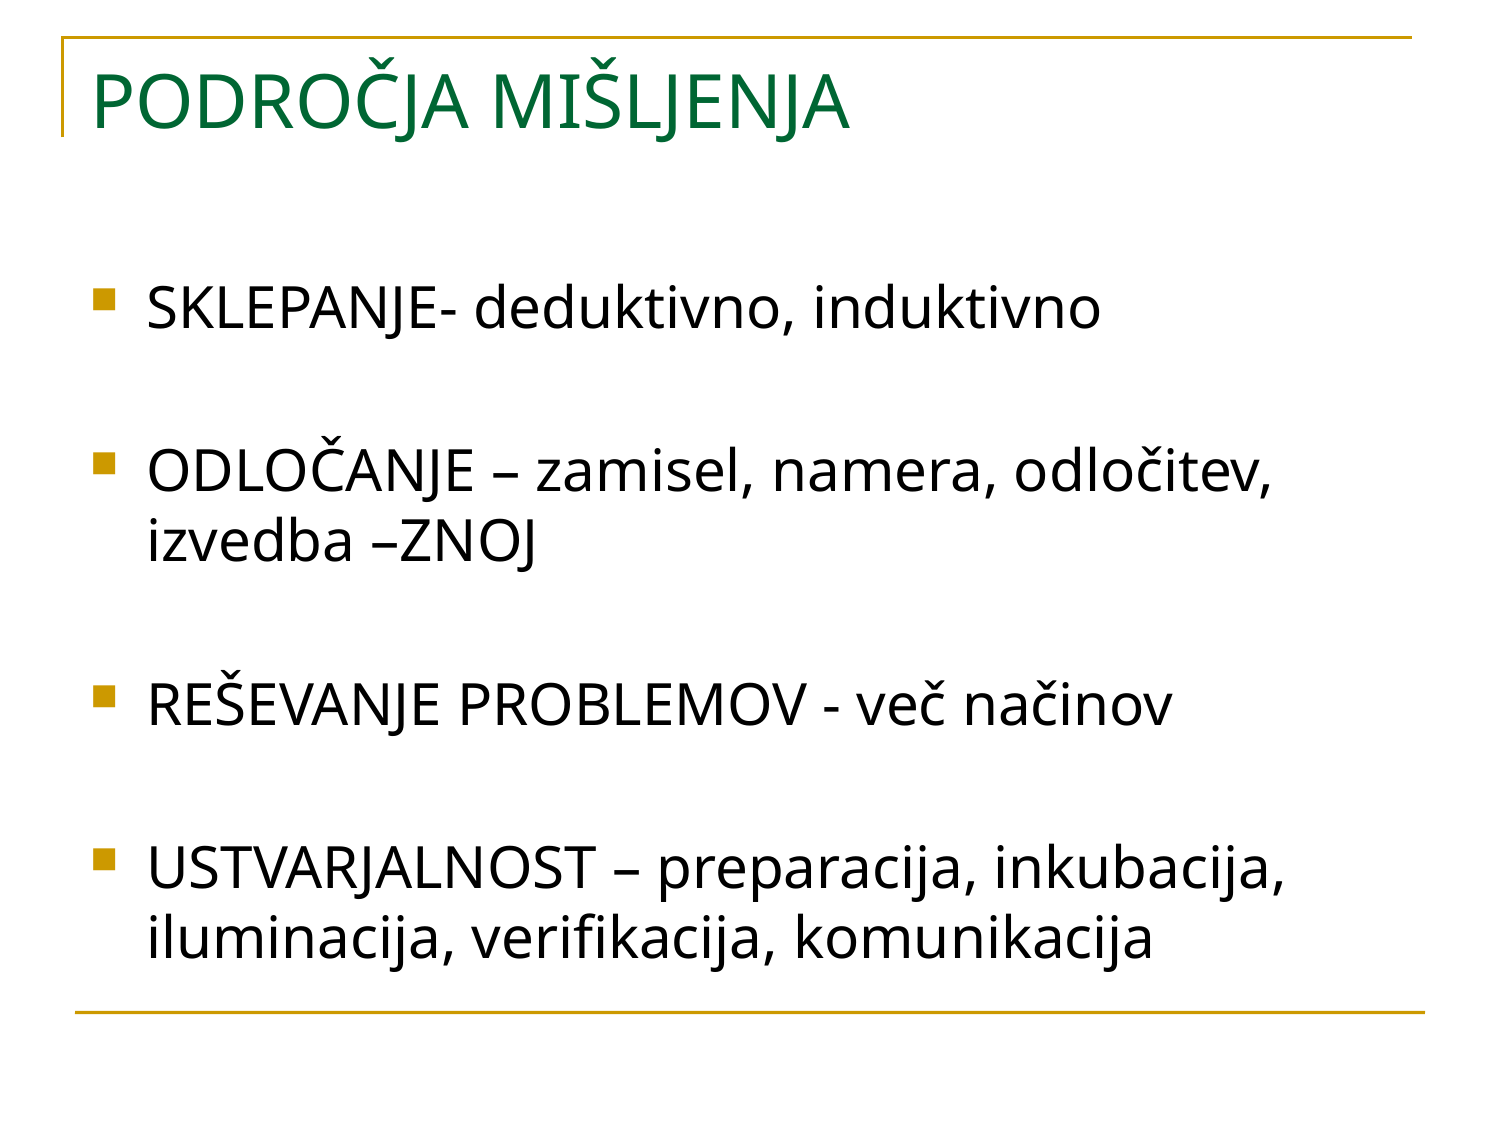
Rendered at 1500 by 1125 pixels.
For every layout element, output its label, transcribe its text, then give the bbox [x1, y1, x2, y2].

list SKLEPANJE- deduktivno, induktivno ODLOČANJE – zamisel, namera, odločitev, izvedba –ZNOJ REŠEVANJE PROBLEMOV - več načinov USTVARJALNOST – preparacija, inkubacija, iluminacija, verifikacija, komunikacija [75, 262, 1425, 1006]
title PODROČJA MIŠLJENJA [75, 45, 1425, 233]
